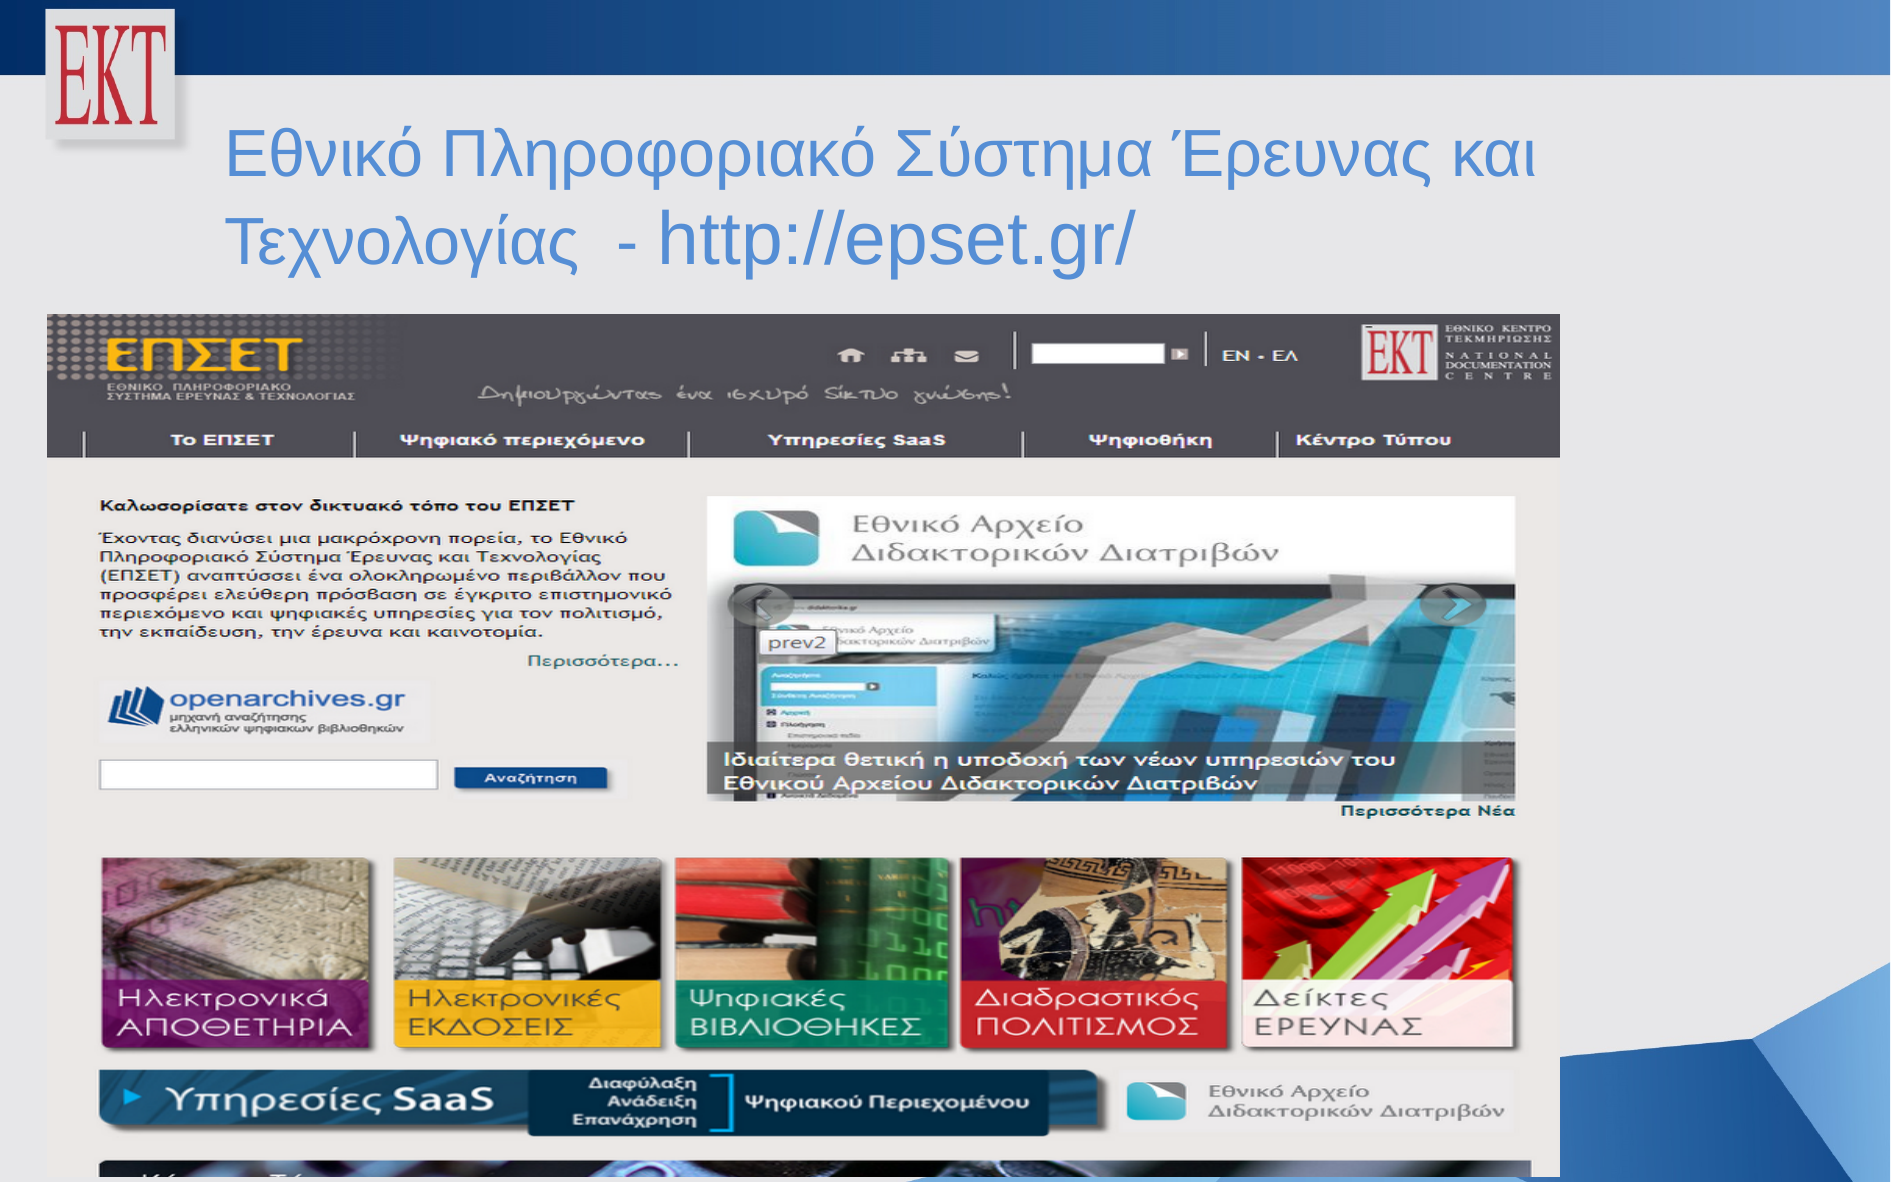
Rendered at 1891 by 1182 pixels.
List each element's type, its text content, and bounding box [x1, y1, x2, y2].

title Εθνικό Πληροφοριακό Σύστημα Έρευνας και Τεχνολογίας - http://epset.gr/ [224, 165, 1607, 225]
picture [0, 0, 1891, 1182]
